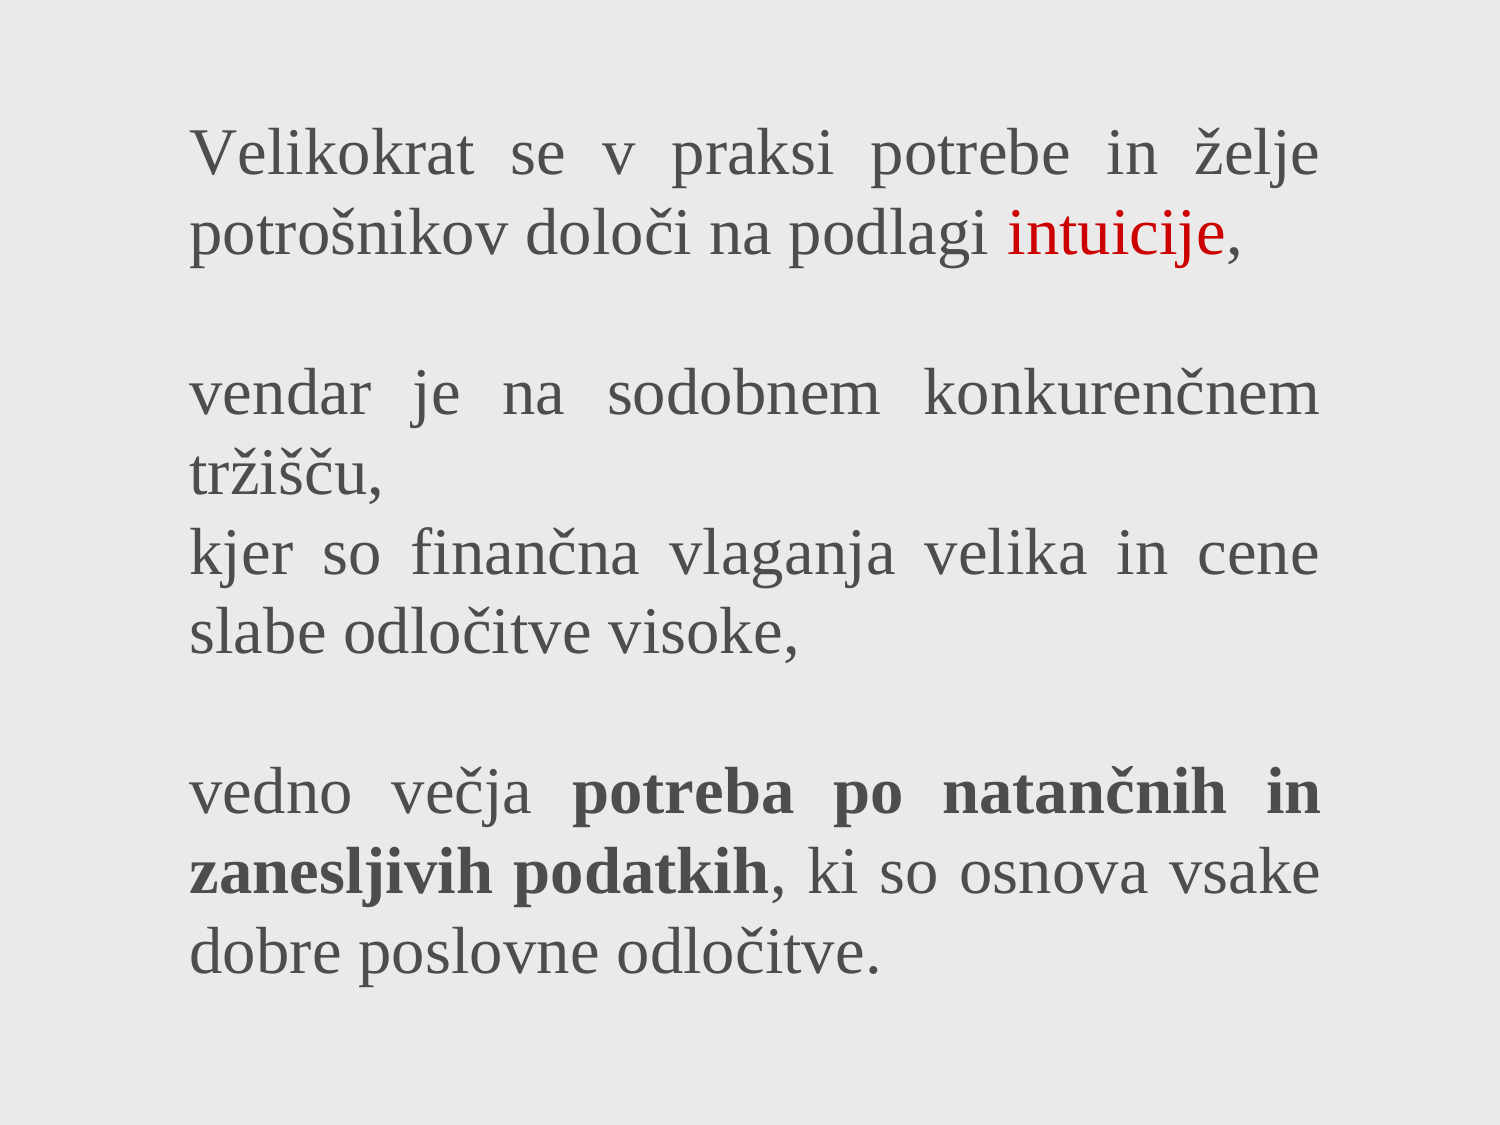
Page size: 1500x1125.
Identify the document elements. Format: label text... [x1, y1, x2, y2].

text_box Velikokrat se v praksi potrebe in želje potrošnikov določi na podlagi intuicije, vendar je na sodobnem konkurenčnem tržišču, kjer so finančna vlaganja velika in cene slabe odločitve visoke, vedno večja potreba po natančnih in zanesljivih podatkih, ki so osnova vsake dobre poslovne odločitve. [174, 99, 1338, 995]
